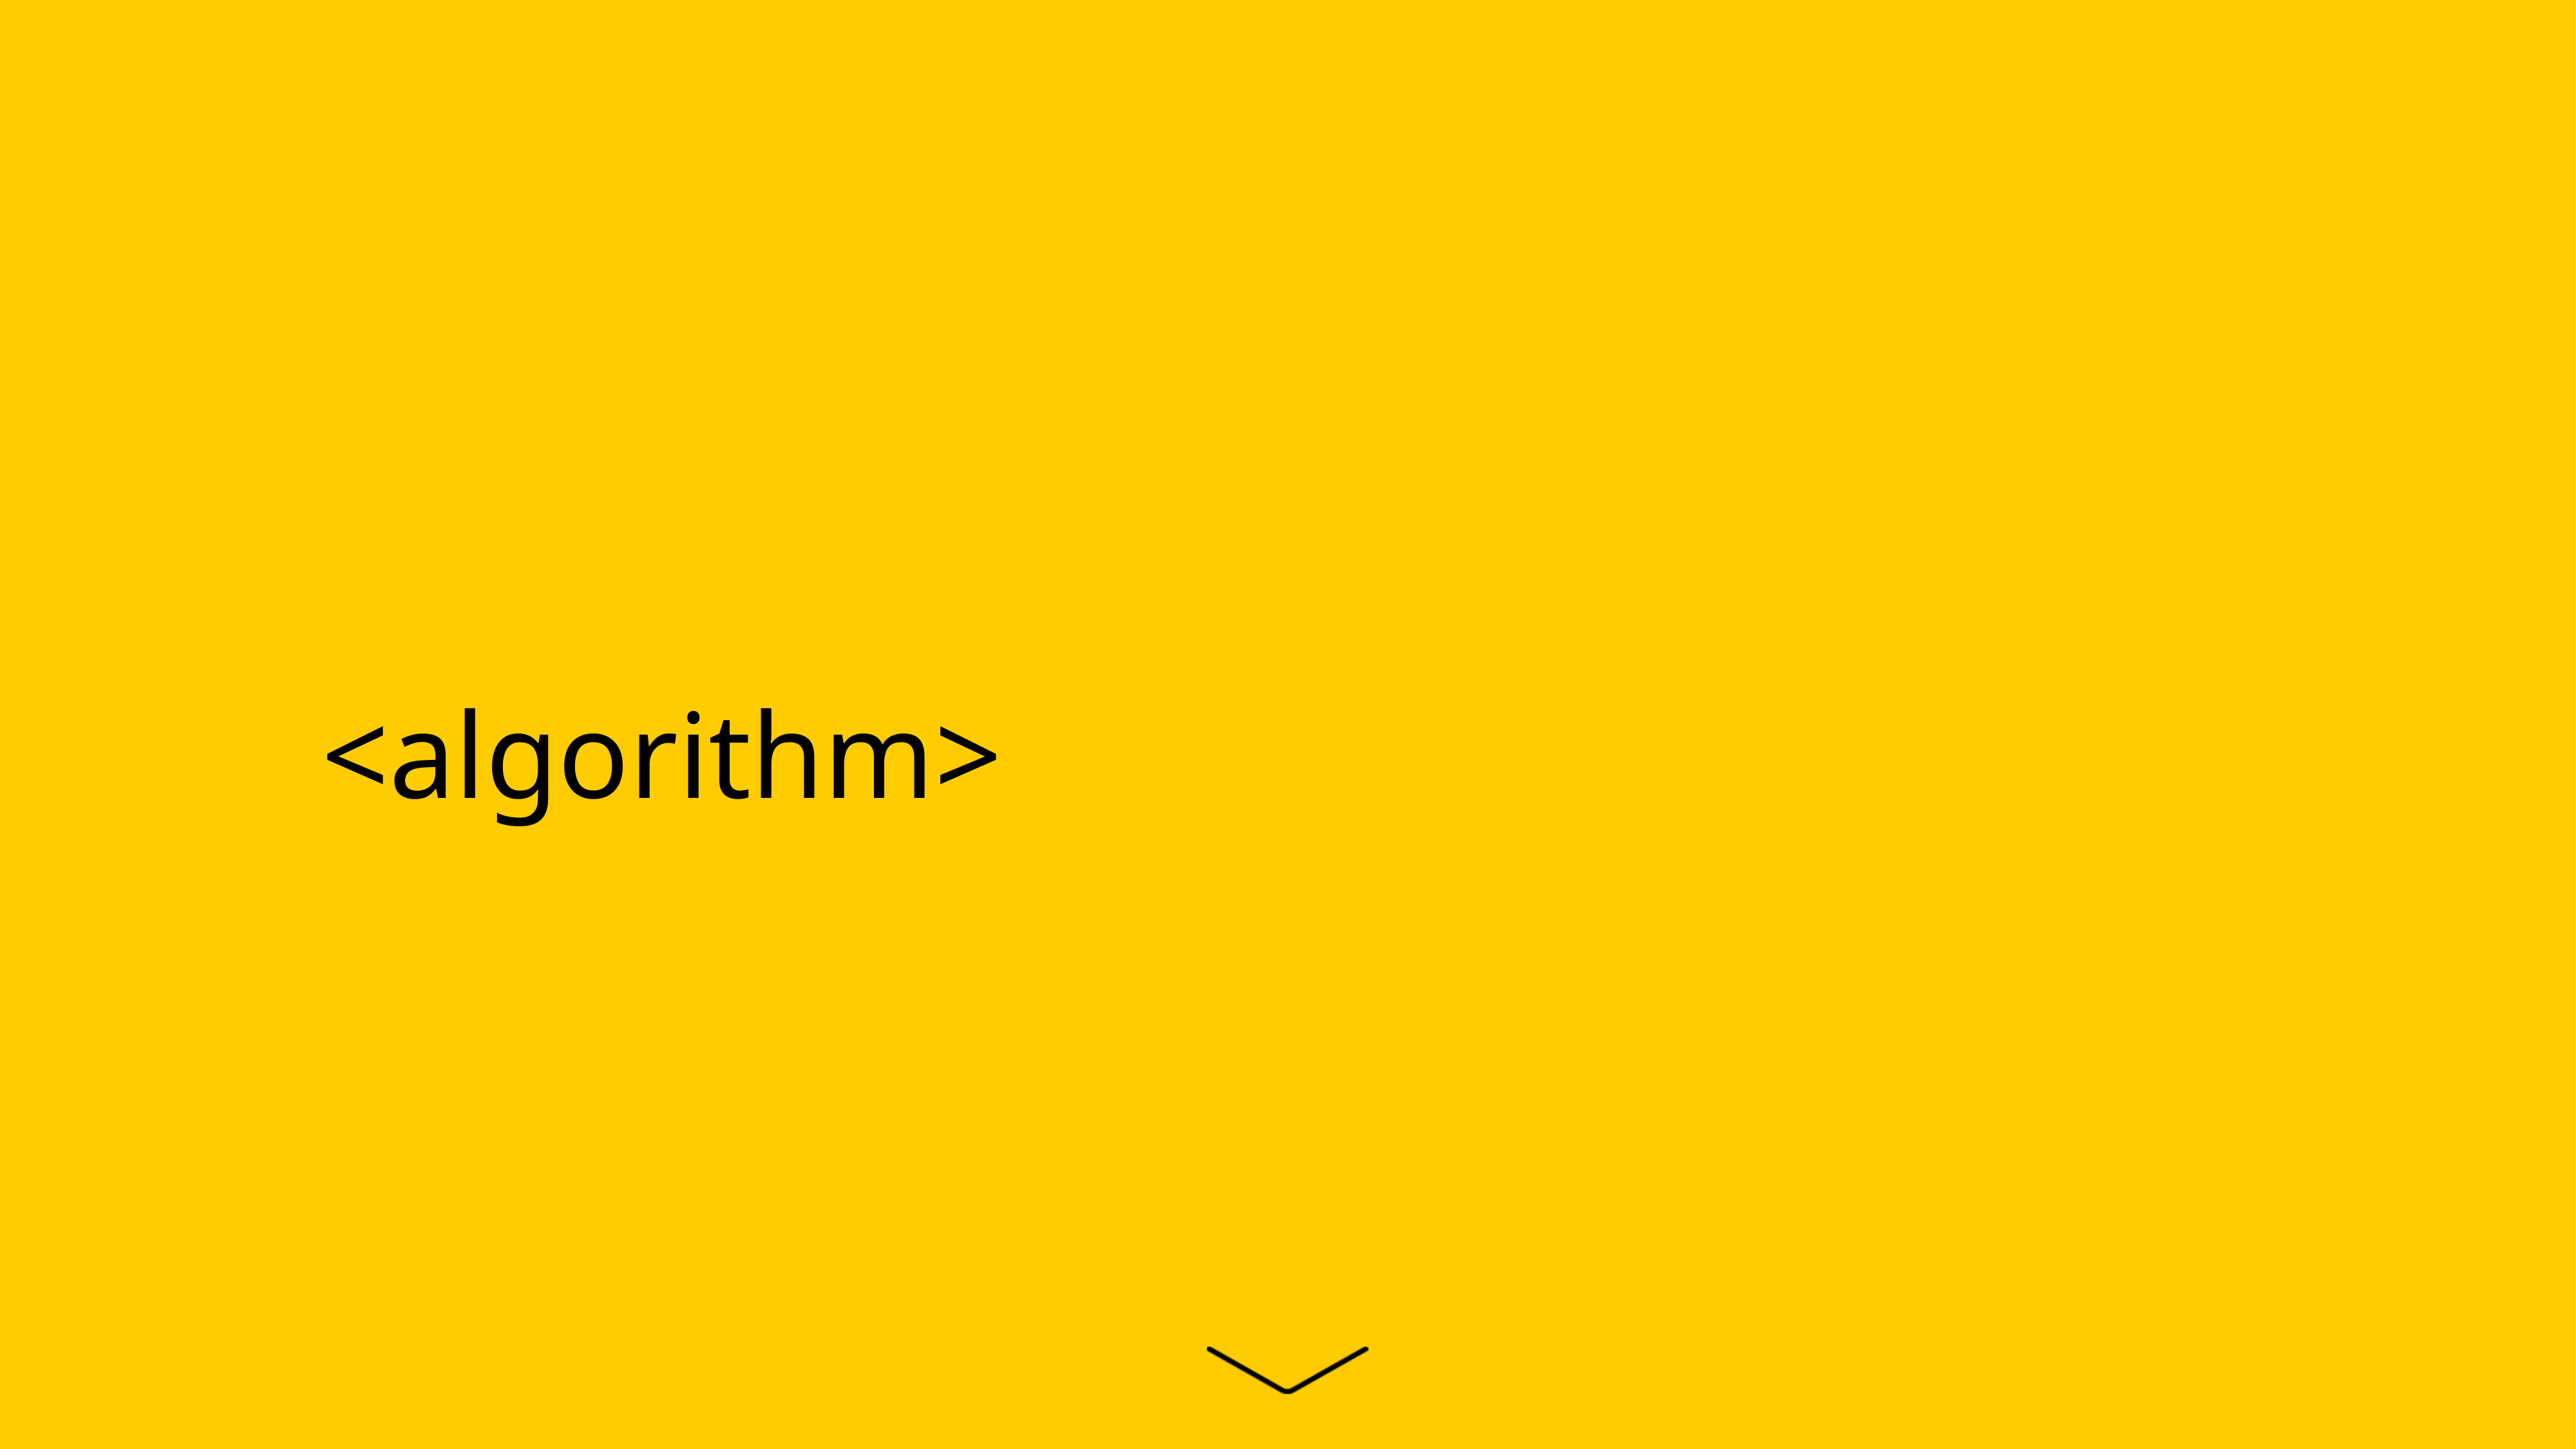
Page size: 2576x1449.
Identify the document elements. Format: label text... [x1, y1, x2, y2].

picture [1207, 1347, 1368, 1396]
title <algorithm> [321, 429, 2253, 1074]
